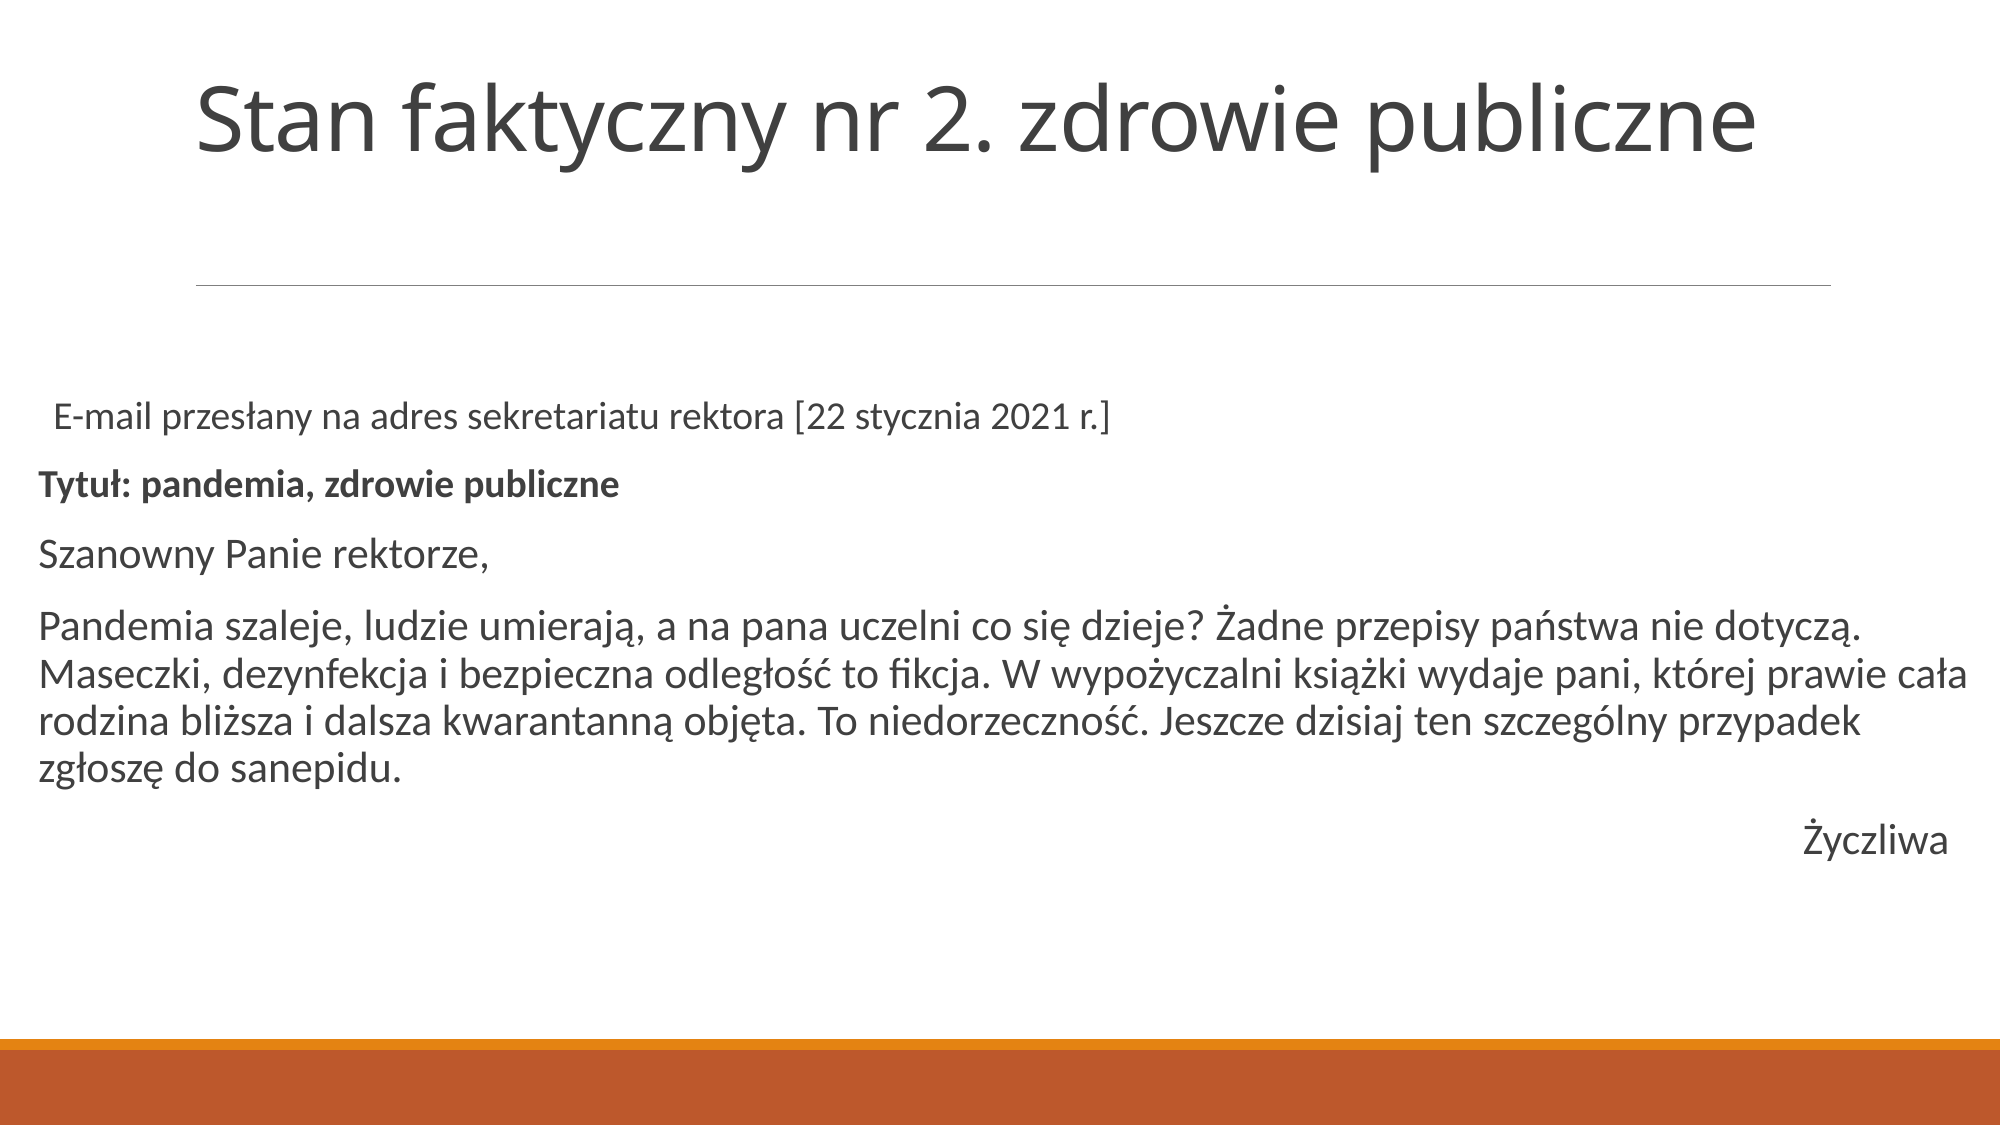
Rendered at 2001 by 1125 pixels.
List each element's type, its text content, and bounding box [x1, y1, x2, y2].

list E-mail przesłany na adres sekretariatu rektora [22 stycznia 2021 r.] Tytuł: pandemia, zdrowie publiczne Szanowny Panie rektorze, Pandemia szaleje, ludzie umierają, a na pana uczelni co się dzieje? Żadne przepisy państwa nie dotyczą. Maseczki, dezynfekcja i bezpieczna odległość to fikcja. W wypożyczalni książki wydaje pani, której prawie cała rodzina bliższa i dalsza kwarantanną objęta. To niedorzeczność. Jeszcze dzisiaj ten szczególny przypadek zgłoszę do sanepidu. Życzliwa [38, 388, 1971, 1024]
title Stan faktyczny nr 2. zdrowie publiczne [180, 47, 1831, 286]
